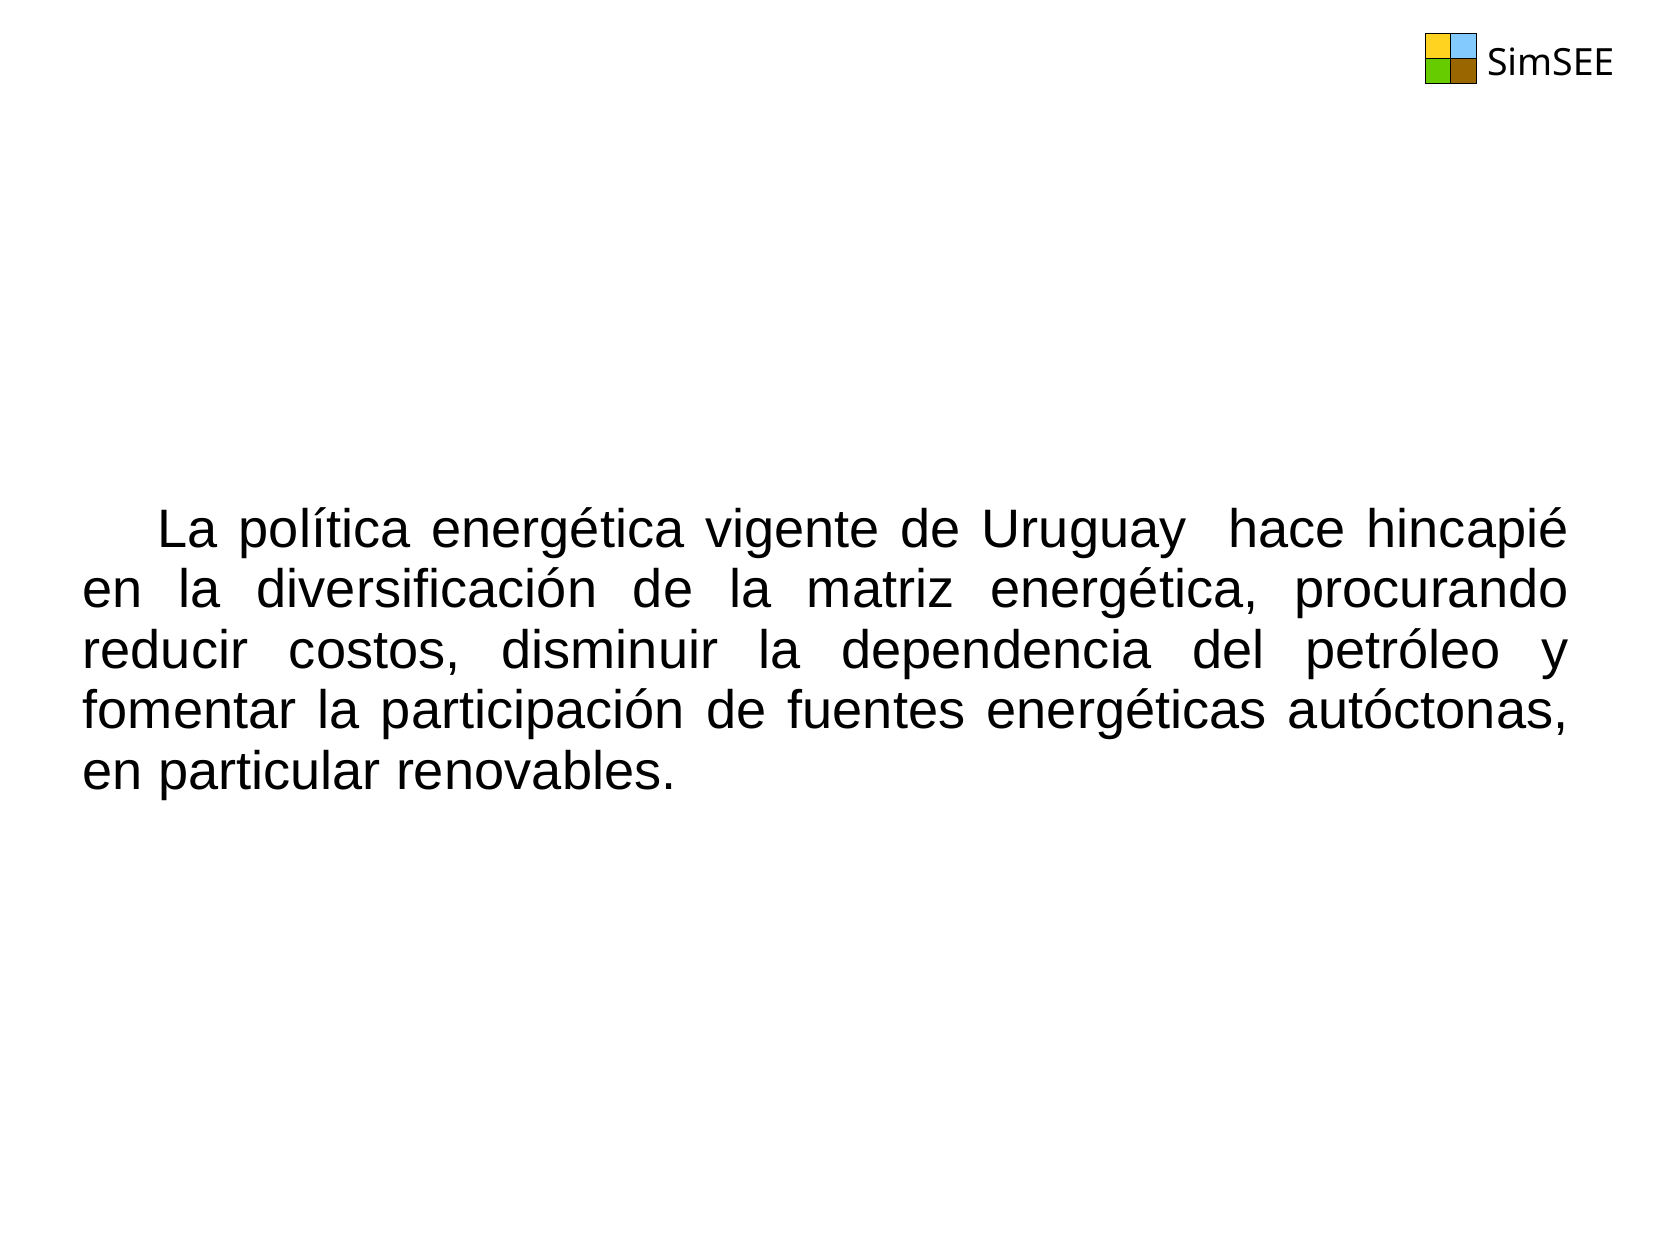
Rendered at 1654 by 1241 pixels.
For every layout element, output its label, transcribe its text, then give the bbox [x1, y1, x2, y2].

subtitle La política energética vigente de Uruguay hace hincapié en la diversificación de la matriz energética, procurando reducir costos, disminuir la dependencia del petróleo y fomentar la participación de fuentes energéticas autóctonas, en particular renovables. [82, 289, 1571, 1010]
